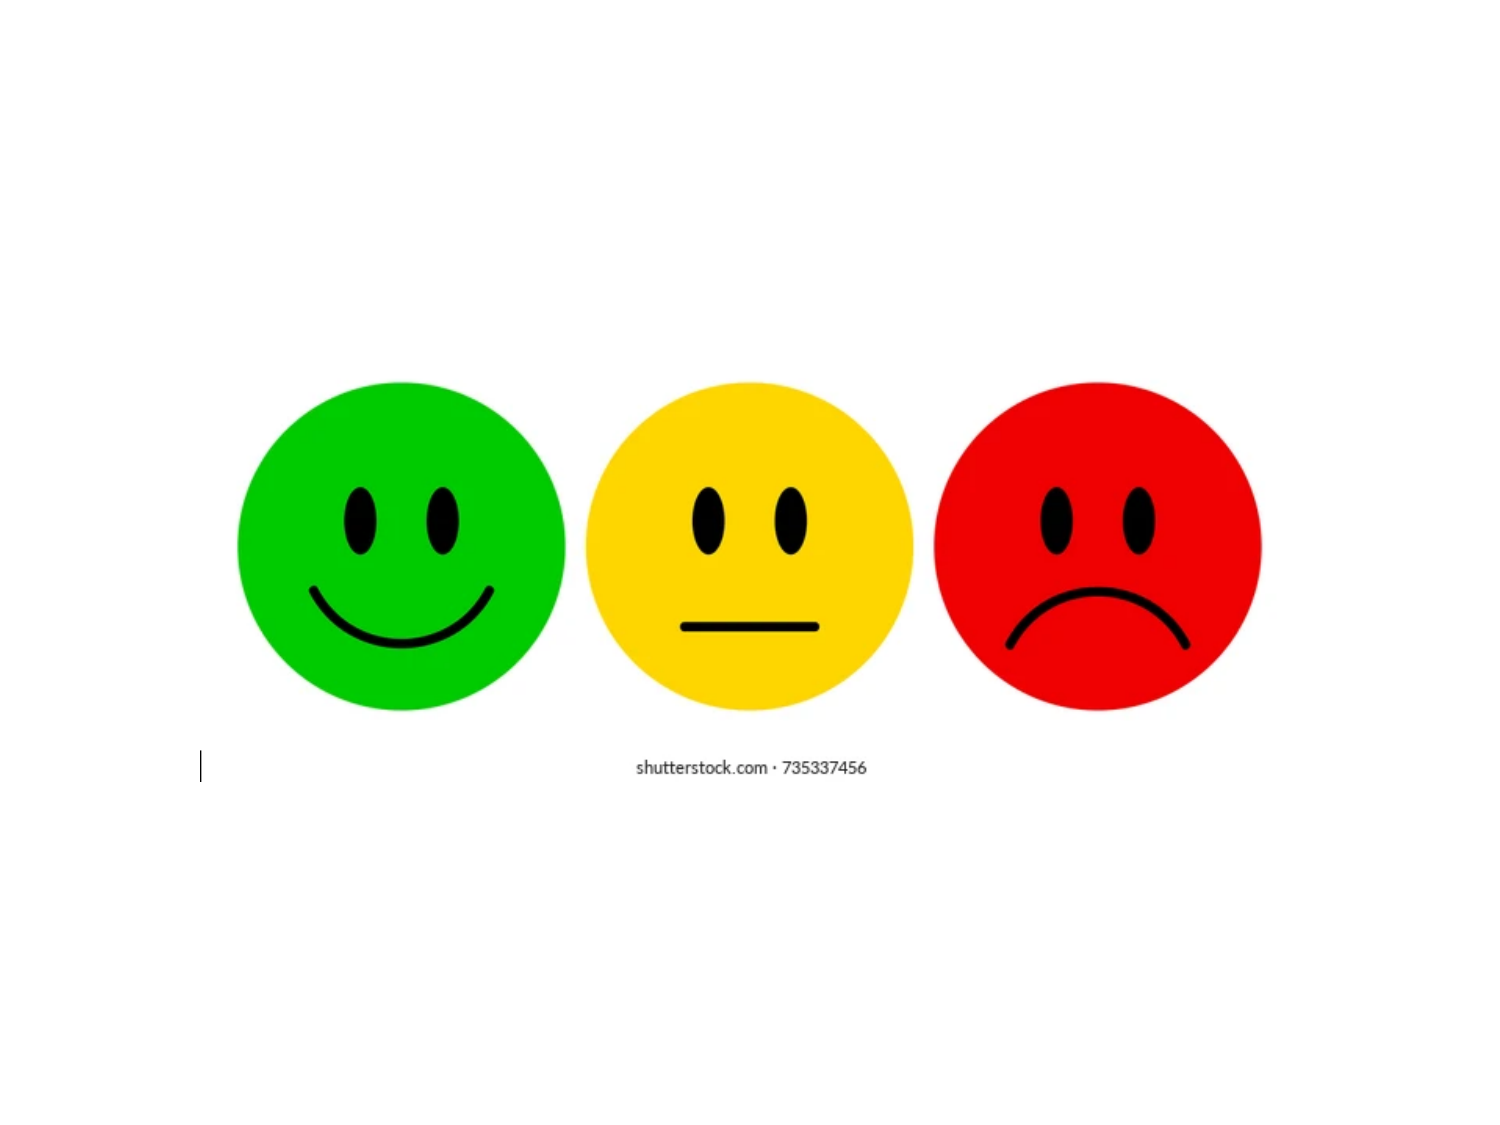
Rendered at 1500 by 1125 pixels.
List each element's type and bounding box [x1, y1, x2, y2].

picture [200, 343, 1300, 782]
